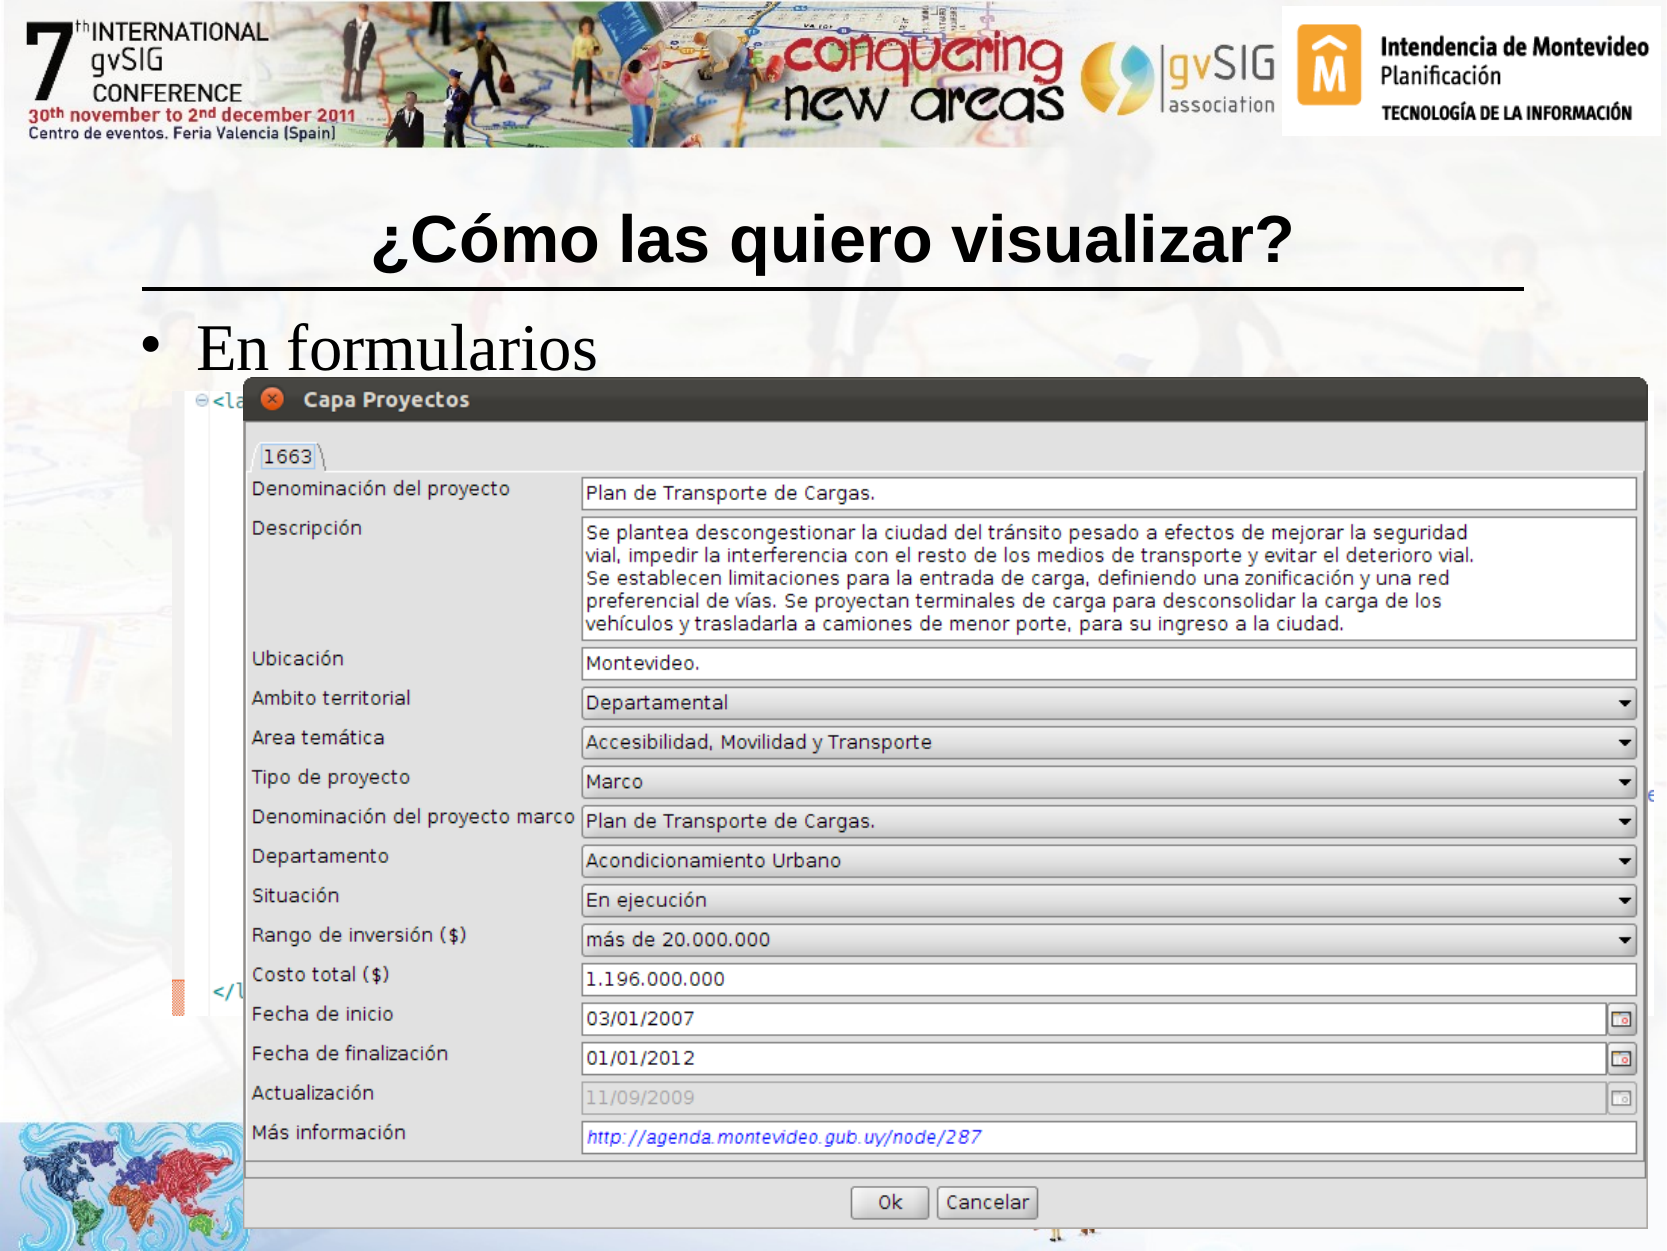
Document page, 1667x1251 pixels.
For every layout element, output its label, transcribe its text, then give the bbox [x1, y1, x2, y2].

list En formularios [124, 295, 1542, 1122]
title ¿Cómo las quiero visualizar? [124, 188, 1542, 284]
picture [0, 0, 1667, 1251]
